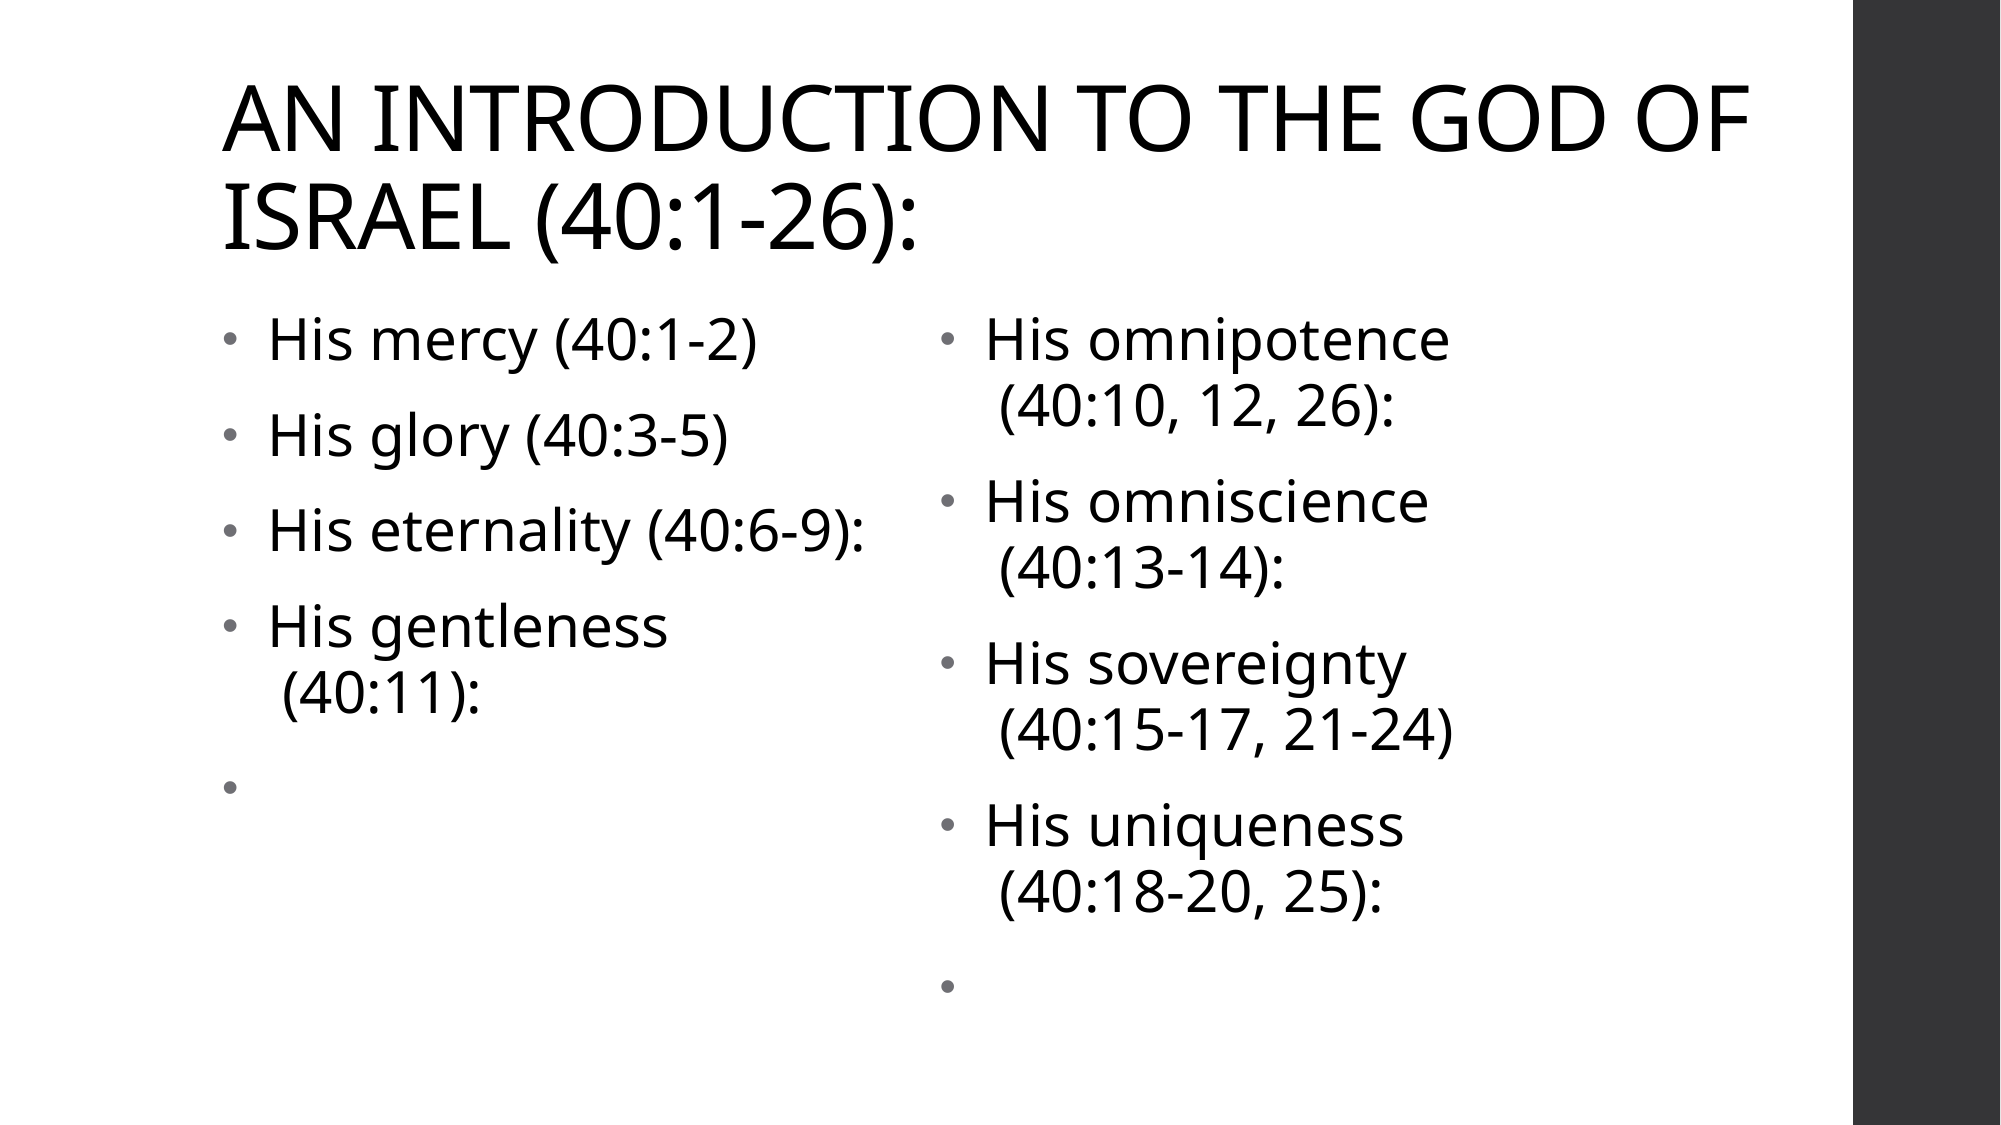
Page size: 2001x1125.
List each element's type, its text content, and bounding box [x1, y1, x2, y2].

list His mercy (40:1-2) His glory (40:3-5) His eternality (40:6-9): His gentleness (40:11): [207, 299, 900, 1014]
list His omnipotence (40:10, 12, 26): His omniscience (40:13-14): His sovereignty (40:15-17, 21-24) His uniqueness (40:18-20, 25): [924, 299, 1617, 1014]
title AN INTRODUCTION TO THE GOD OF ISRAEL (40:1-26): [206, 60, 1797, 278]
